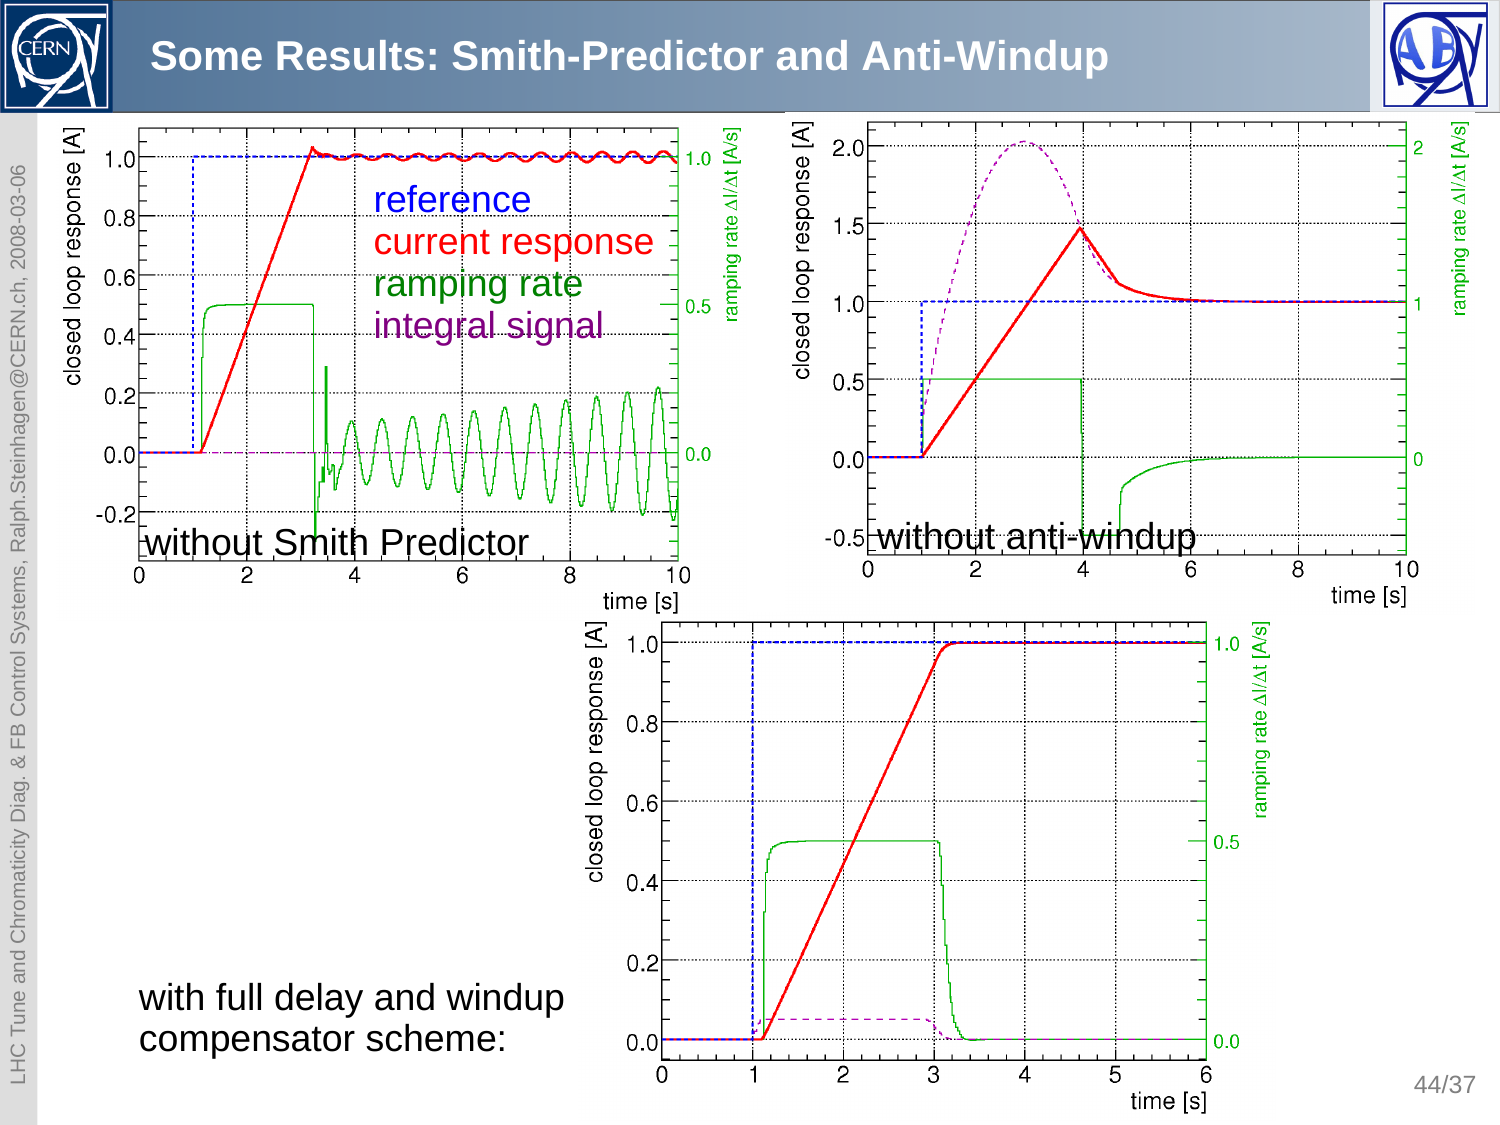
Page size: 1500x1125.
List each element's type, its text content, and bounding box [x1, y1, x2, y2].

picture [56, 112, 1475, 1121]
text_box reference current response ramping rate integral signal [358, 171, 670, 372]
picture [0, 0, 113, 113]
text_box without Smith Predictor [129, 513, 545, 576]
picture [1382, 1, 1489, 108]
title Some Results: Smith-Predictor and Anti-Windup [150, 0, 1201, 113]
text_box without anti-windup [862, 507, 1212, 570]
text_box with full delay and windup compensator scheme: [124, 968, 580, 1077]
